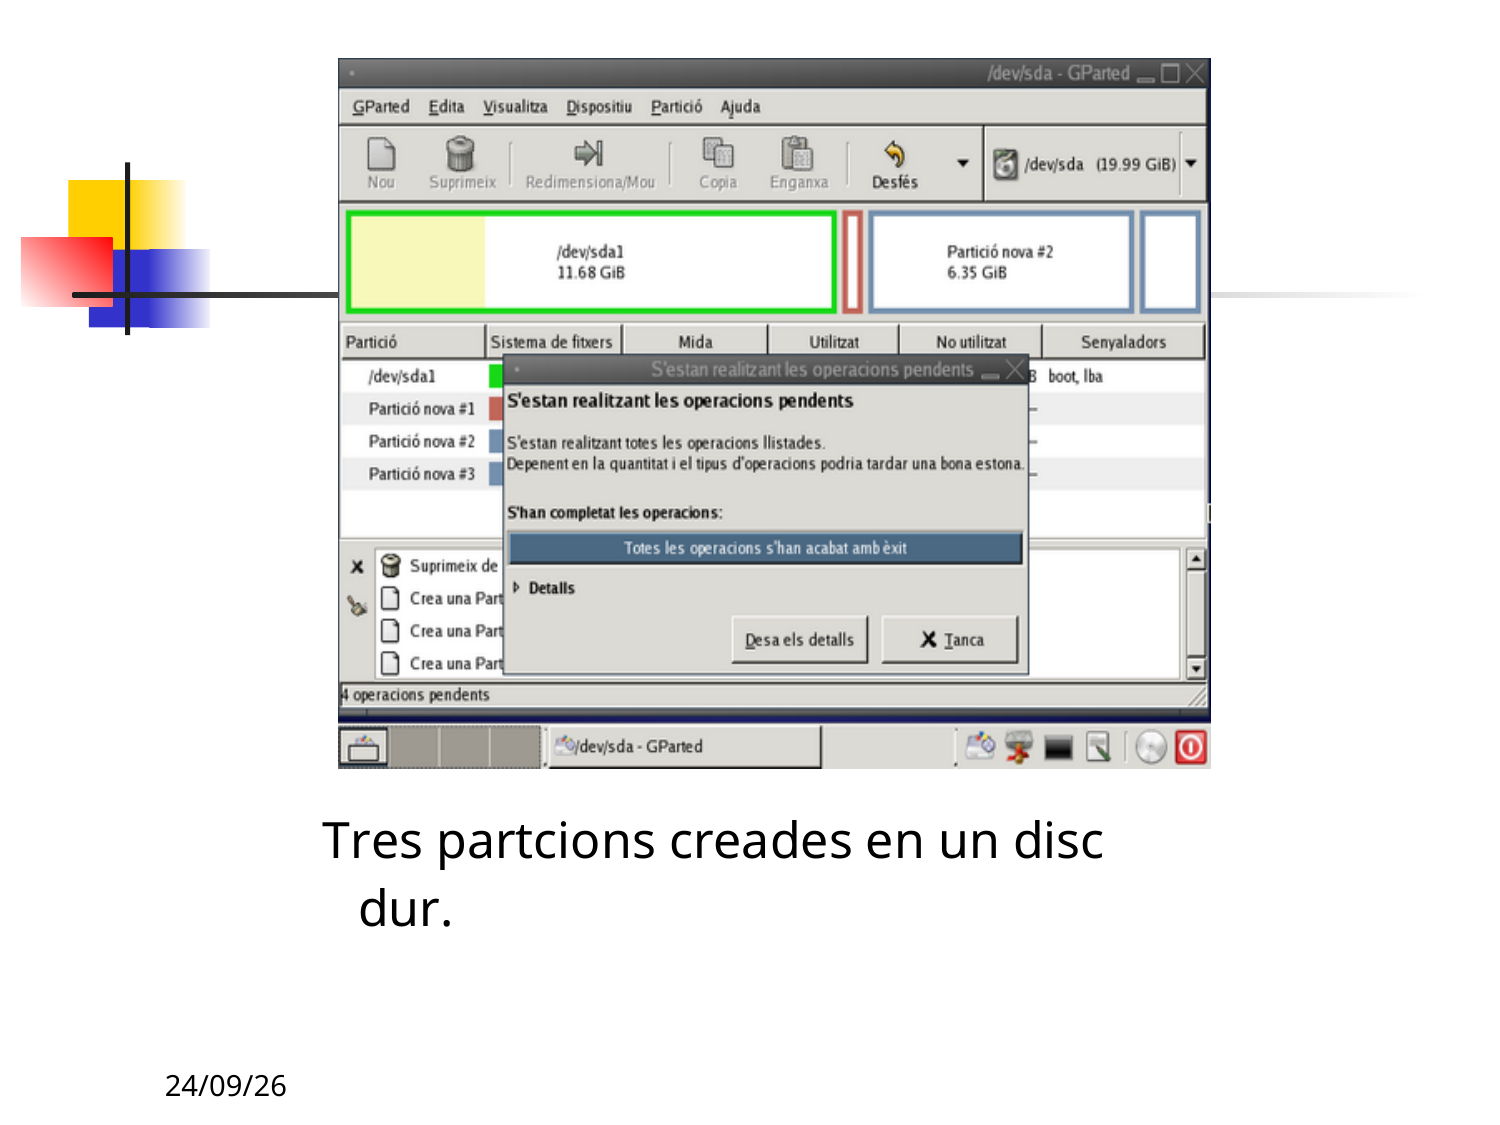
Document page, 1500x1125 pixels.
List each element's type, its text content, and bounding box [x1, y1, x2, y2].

text_box Tres partcions creades en un disc dur. [272, 797, 1216, 873]
picture [338, 58, 1211, 769]
